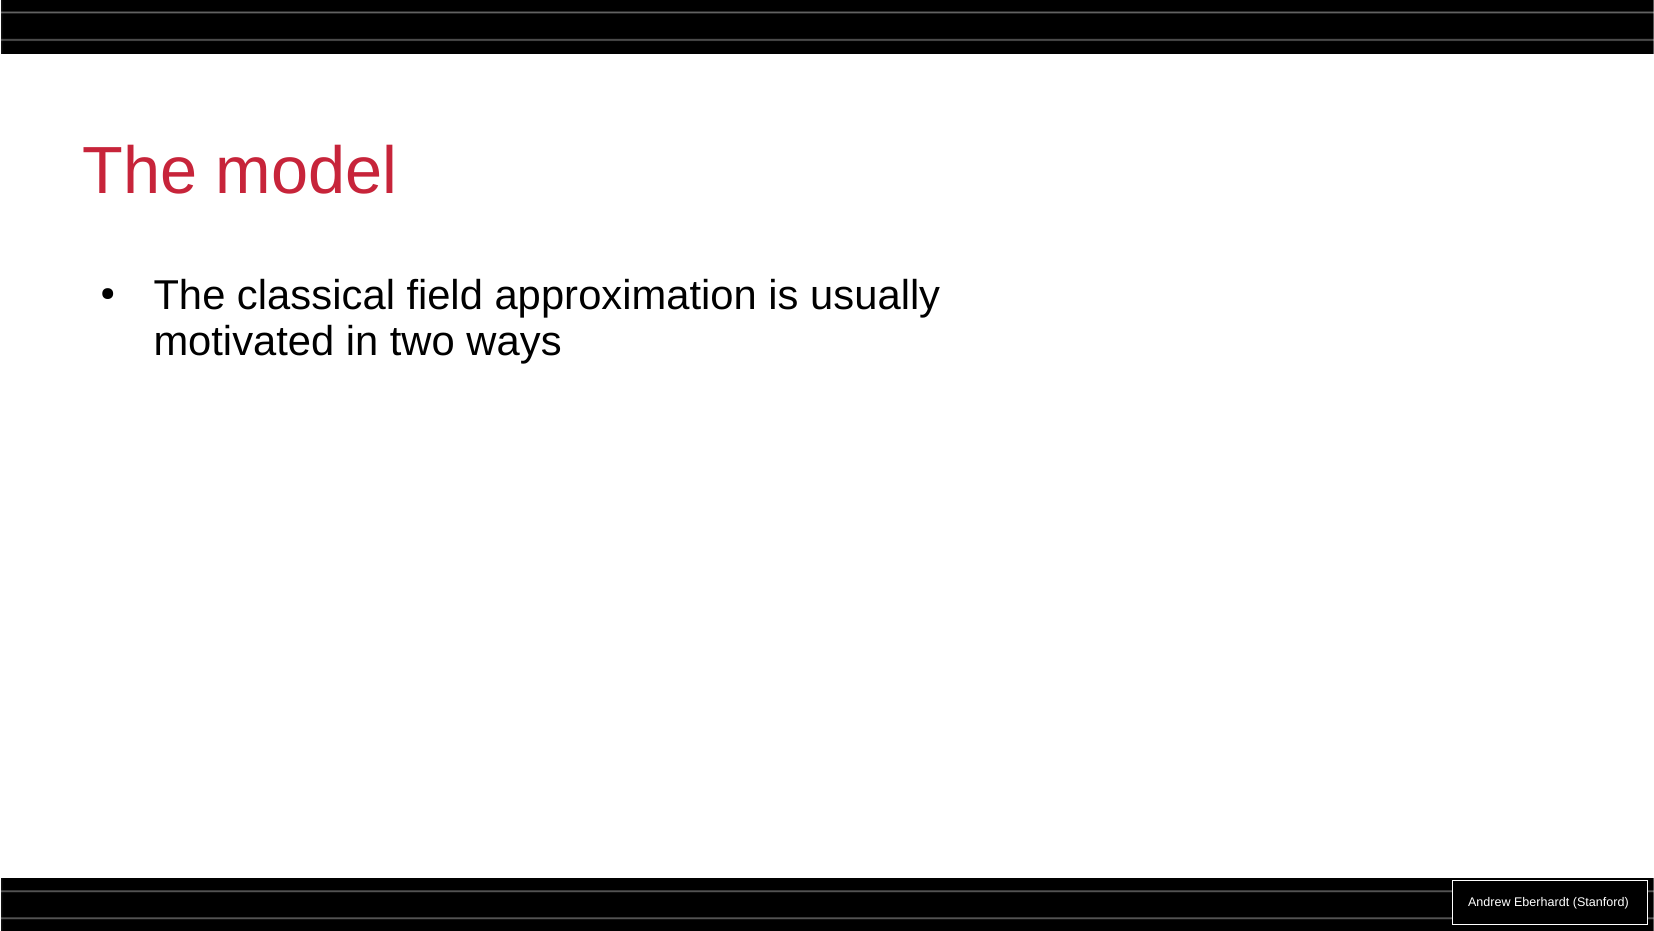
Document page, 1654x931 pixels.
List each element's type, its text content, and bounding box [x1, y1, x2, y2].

text_box Andrew Eberhardt (Stanford) [1452, 880, 1648, 925]
picture [1, 0, 1654, 54]
list The classical field approximation is usually motivated in two ways [82, 271, 961, 851]
title The model [82, 92, 1571, 249]
picture [1, 878, 1654, 931]
